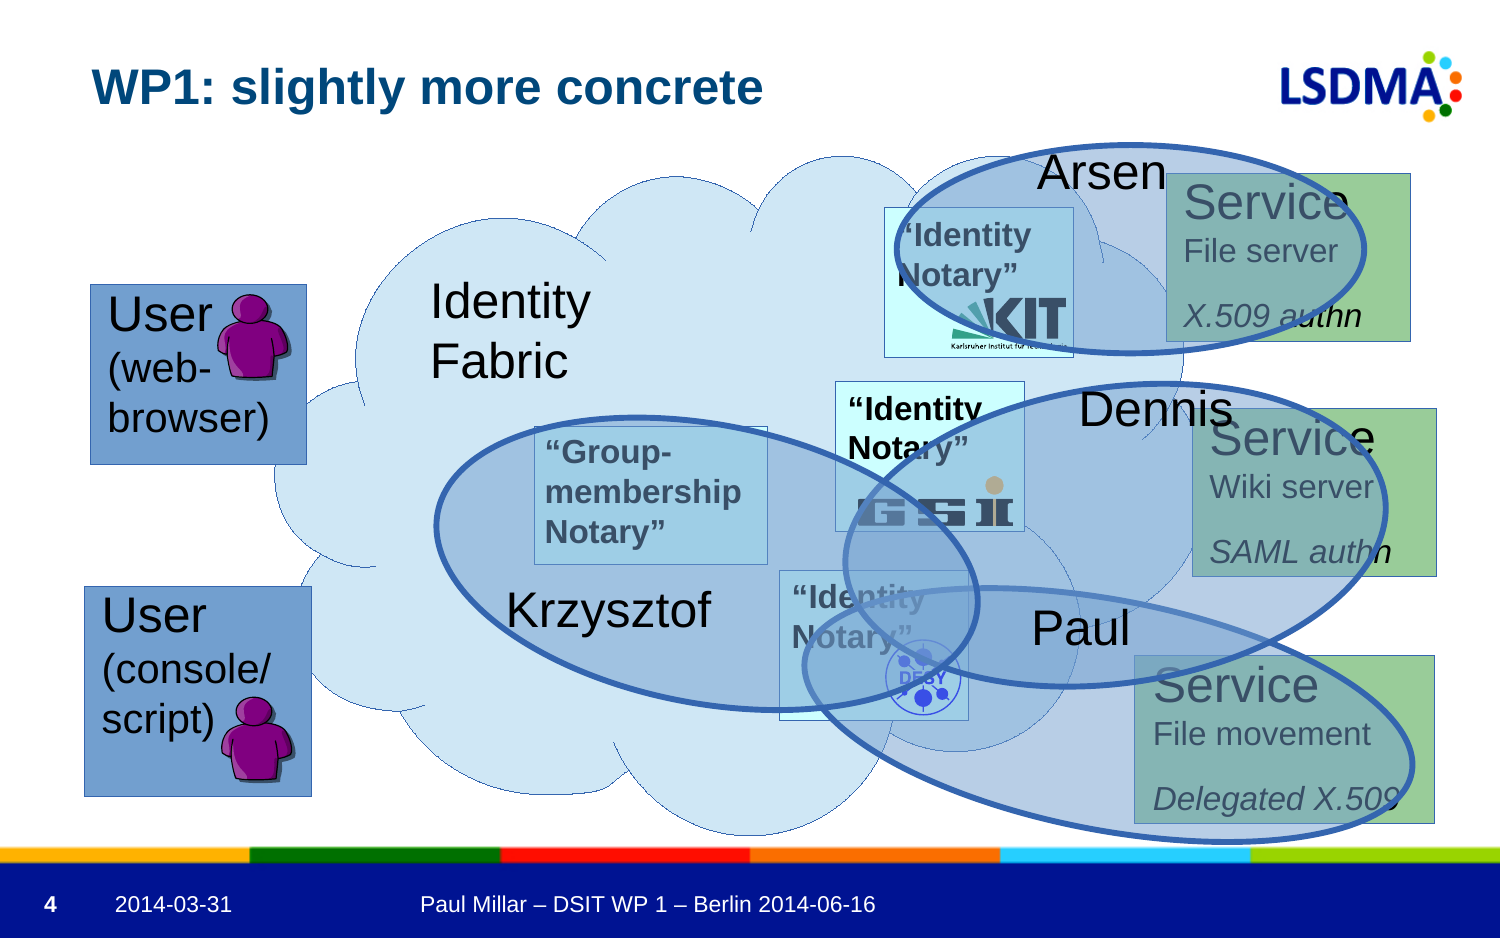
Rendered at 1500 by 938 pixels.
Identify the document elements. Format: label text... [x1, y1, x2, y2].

text_box [84, 147, 1413, 842]
text_box Paul [1016, 587, 1146, 663]
text_box Arsen [1022, 132, 1183, 208]
text_box “Identity Notary” [832, 379, 1033, 474]
text_box User (web-browser) [92, 273, 297, 449]
text_box “Identity Notary” [882, 205, 926, 301]
text_box Dennis [1063, 368, 1249, 444]
text_box Identity Fabric [415, 261, 766, 397]
text_box Krzysztof [490, 569, 727, 645]
text_box Service File movement Delegated X.509 [1277, 644, 1440, 825]
title WP1: slightly more concrete [76, 45, 1247, 123]
text_box Service File server X.509 authn [1241, 162, 1416, 342]
picture [0, 0, 1500, 938]
text_box “Group- membership Notary” [710, 422, 780, 437]
text_box Service Wiki server SAML authn [1272, 397, 1442, 578]
text_box User (console/script) [86, 574, 291, 750]
